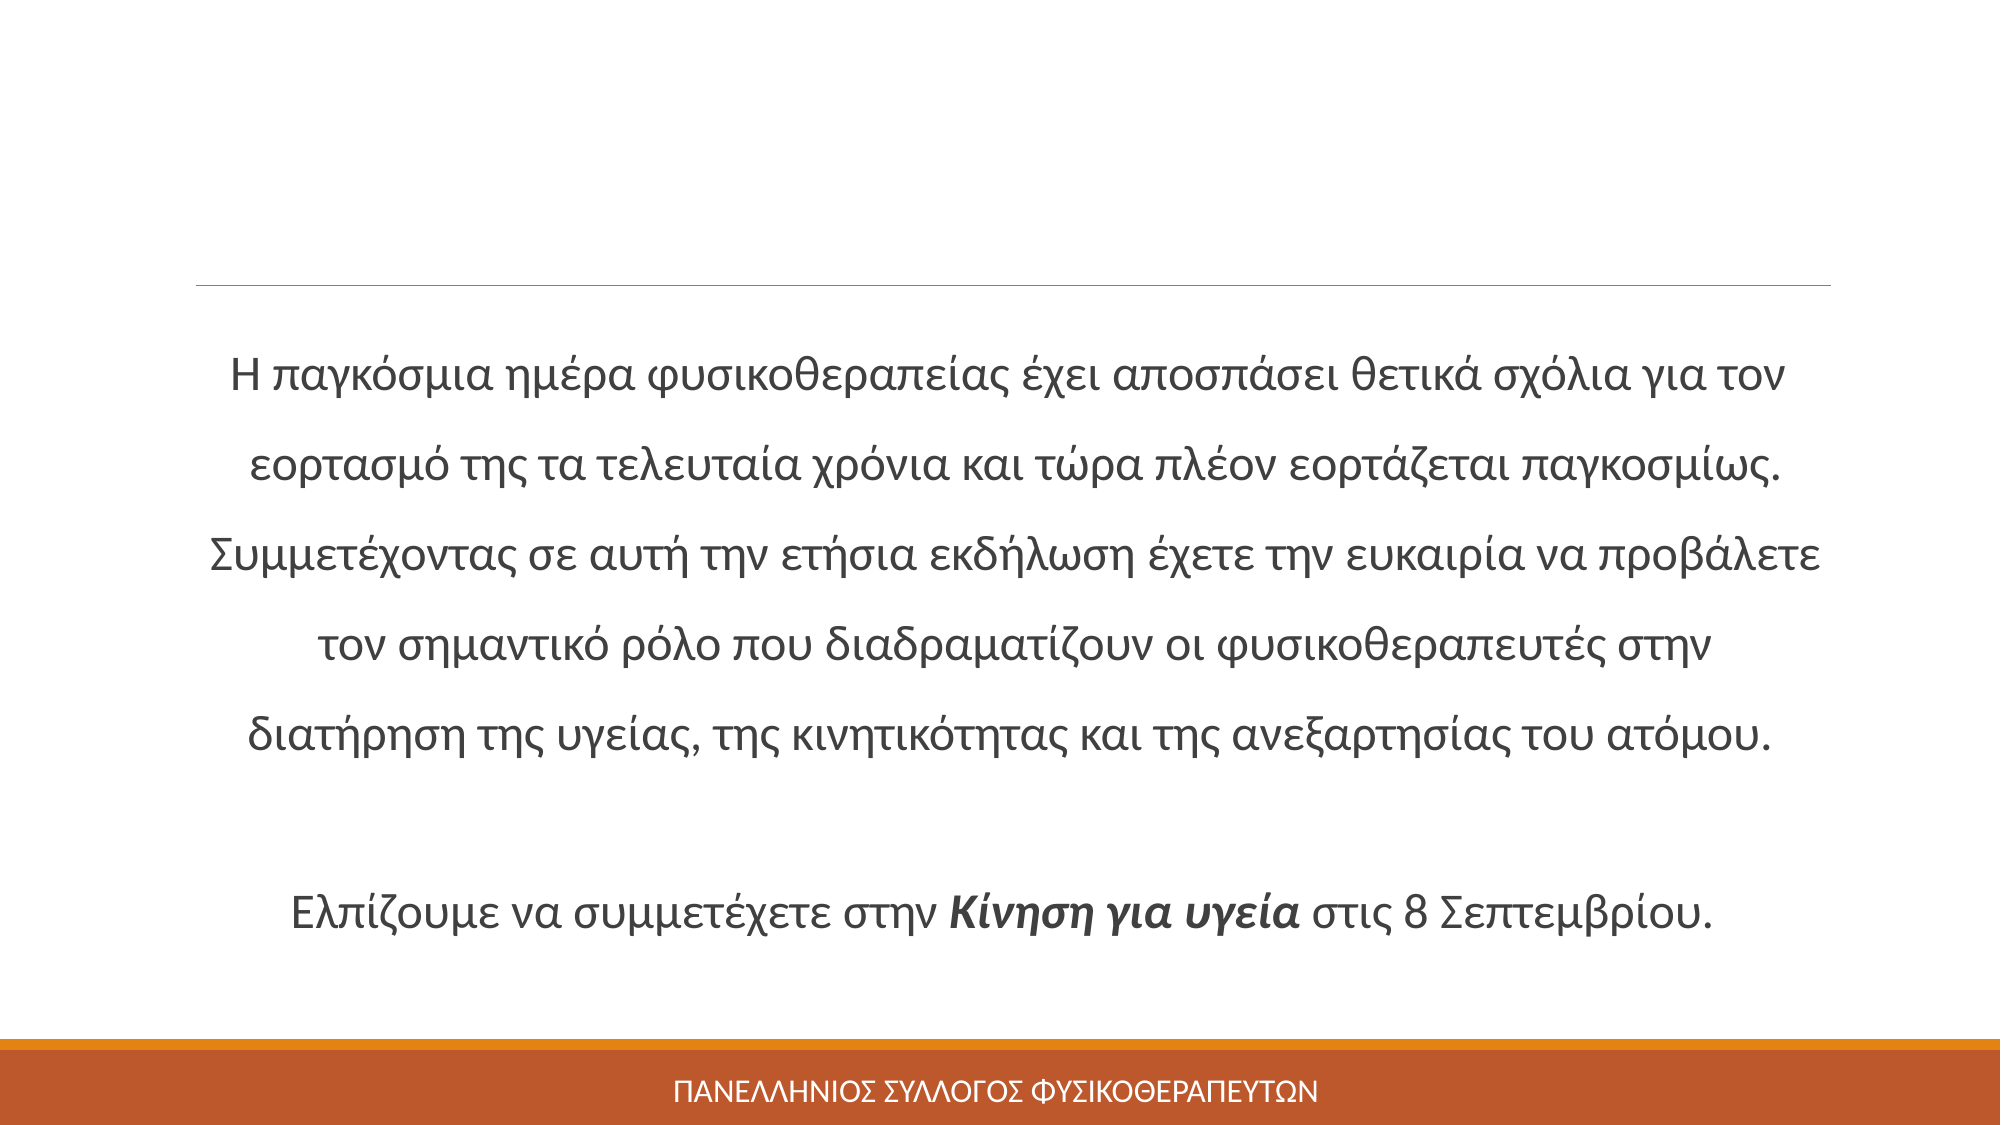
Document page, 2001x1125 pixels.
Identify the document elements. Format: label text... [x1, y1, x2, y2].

text_box ΠΑΝΕΛΛΗΝΙΟΣ ΣΥΛΛΟΓΟΣ ΦΥΣΙΚΟΘΕΡΑΠΕΥΤΩΝ [604, 1059, 1396, 1120]
list Η παγκόσμια ημέρα φυσικοθεραπείας έχει αποσπάσει θετικά σχόλια για τον εορτασμό της τα τελευταία χρόνια και τώρα πλέον εορτάζεται παγκοσμίως. Συμμετέχοντας σε αυτή την ετήσια εκδήλωση έχετε την ευκαιρία να προβάλετε τον σημαντικό ρόλο που διαδραματίζουν οι φυσικοθεραπευτές στην διατήρηση της υγείας, της κινητικότητας και της ανεξαρτησίας του ατόμου. Ελπίζουμε να συμμετέχετε στην Κίνηση για υγεία στις 8 Σεπτεμβρίου. [180, 302, 1831, 963]
